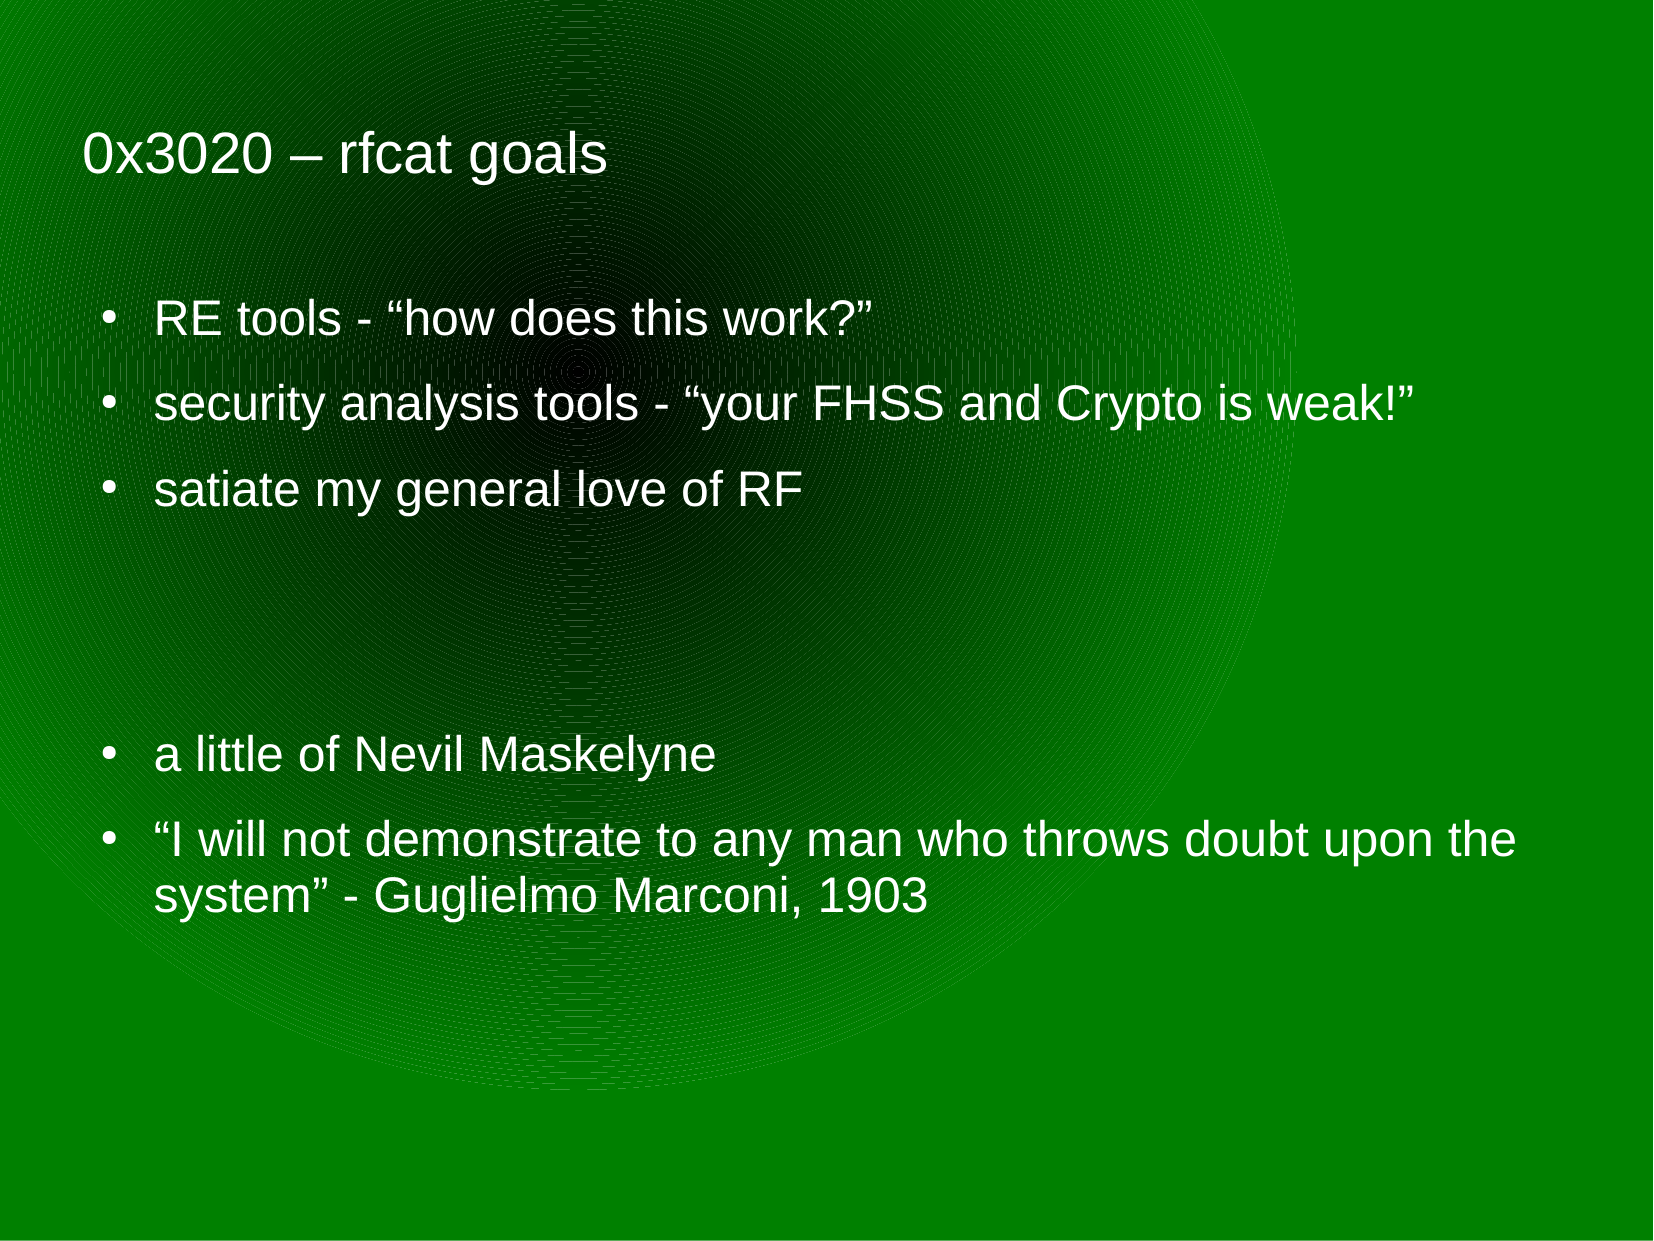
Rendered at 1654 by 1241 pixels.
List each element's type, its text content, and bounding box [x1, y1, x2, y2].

list RE tools - “how does this work?” security analysis tools - “your FHSS and Crypto is weak!” satiate my general love of RF a little of Nevil Maskelyne “I will not demonstrate to any man who throws doubt upon the system” - Guglielmo Marconi, 1903 [82, 290, 1571, 1109]
title 0x3020 – rfcat goals [82, 49, 1571, 257]
